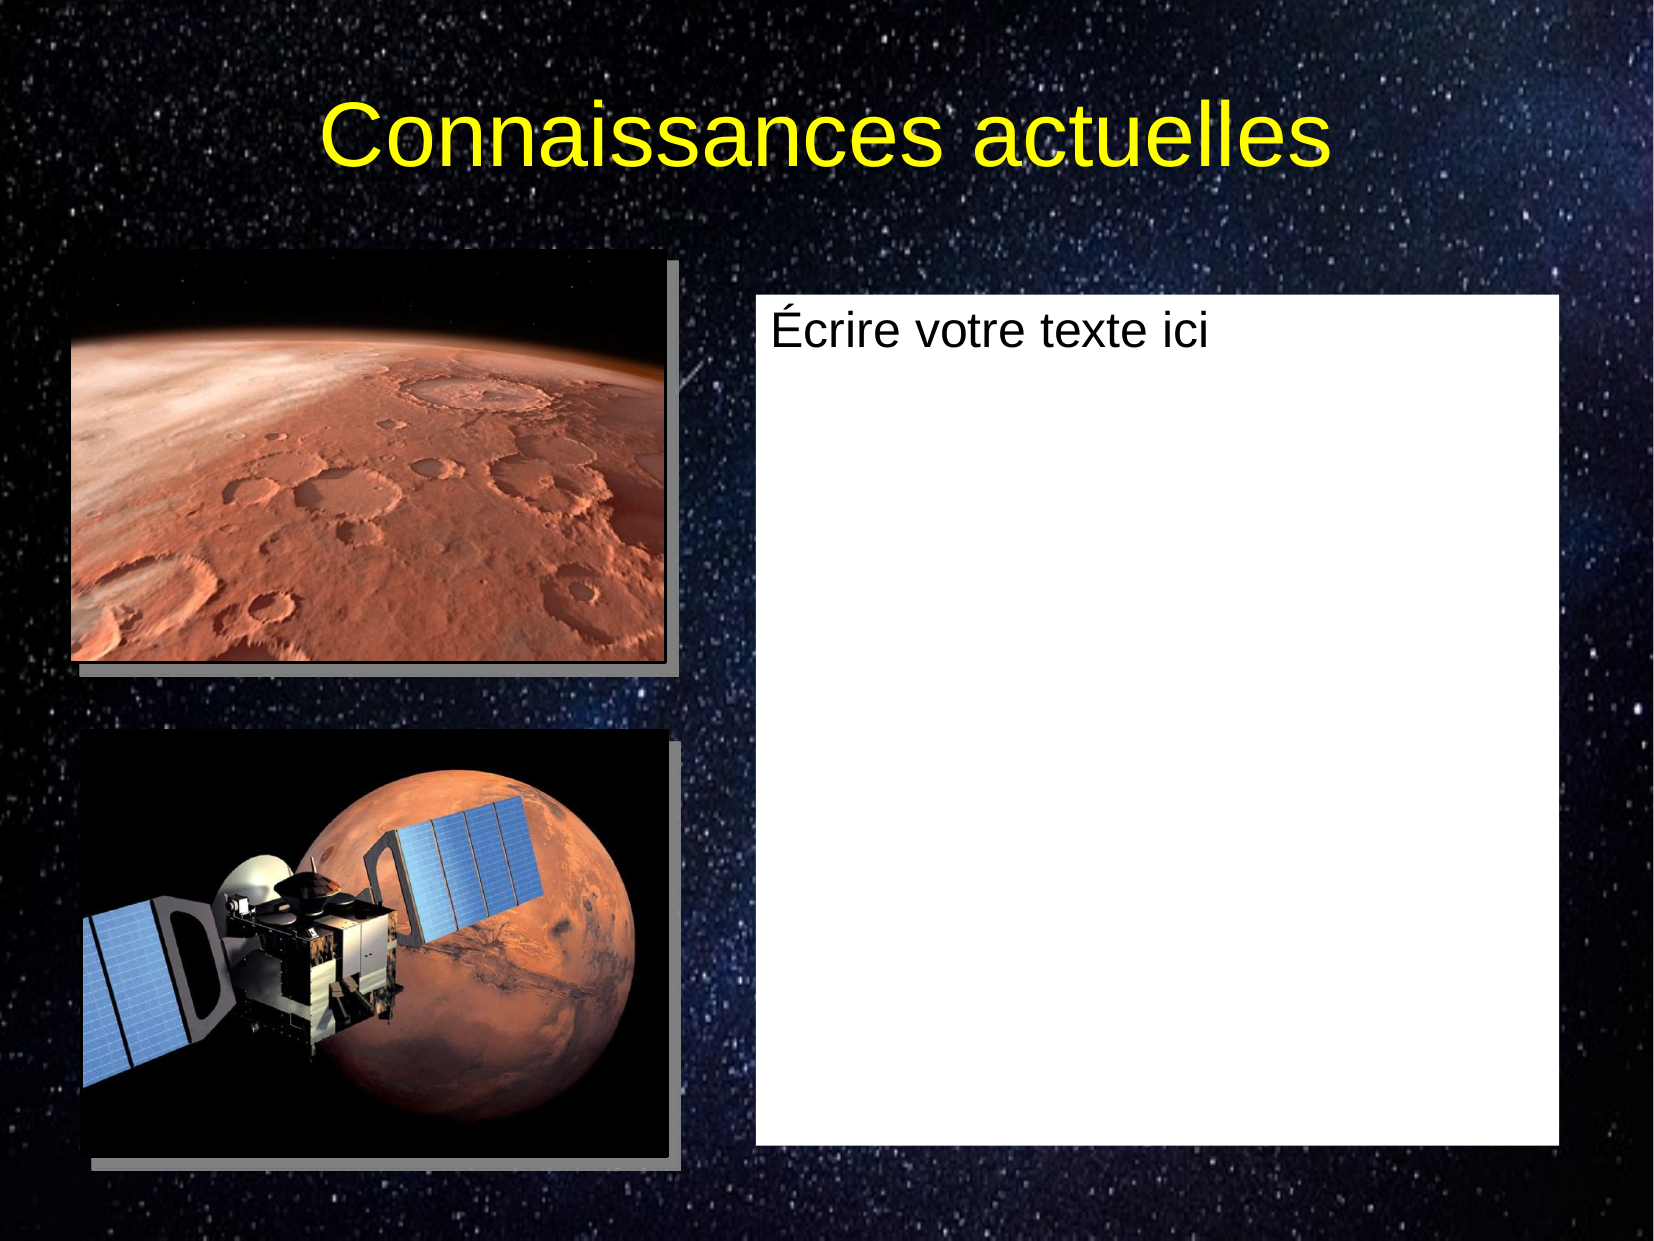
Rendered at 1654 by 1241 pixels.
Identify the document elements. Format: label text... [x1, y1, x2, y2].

title Connaissances actuelles [82, 31, 1571, 239]
picture [0, 0, 1654, 1241]
text_box Écrire votre texte ici [755, 294, 1560, 1146]
